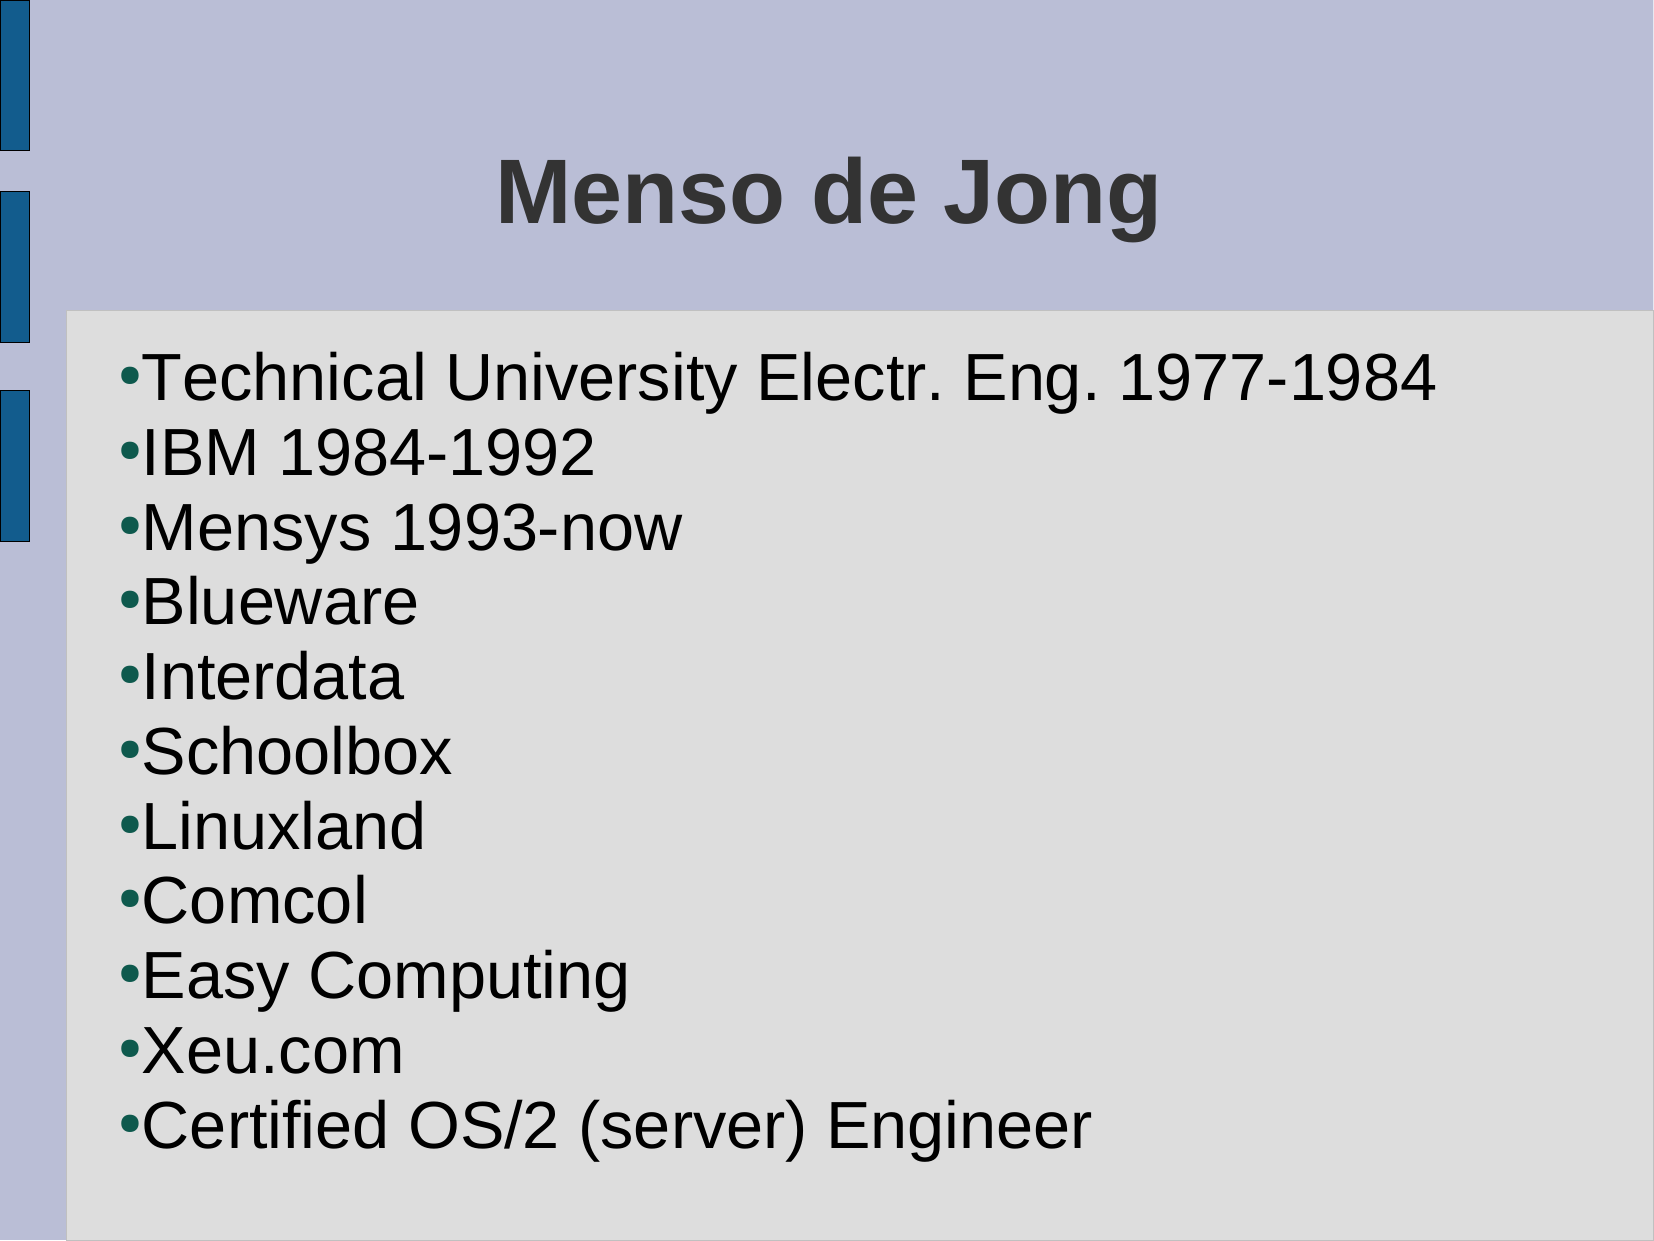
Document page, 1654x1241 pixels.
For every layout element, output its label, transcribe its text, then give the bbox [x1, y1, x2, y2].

list Technical University Electr. Eng. 1977-1984 IBM 1984-1992 Mensys 1993-now Blueware Interdata Schoolbox Linuxland Comcol Easy Computing Xeu.com Certified OS/2 (server) Engineer [118, 340, 1531, 1226]
title Menso de Jong [123, 88, 1536, 296]
